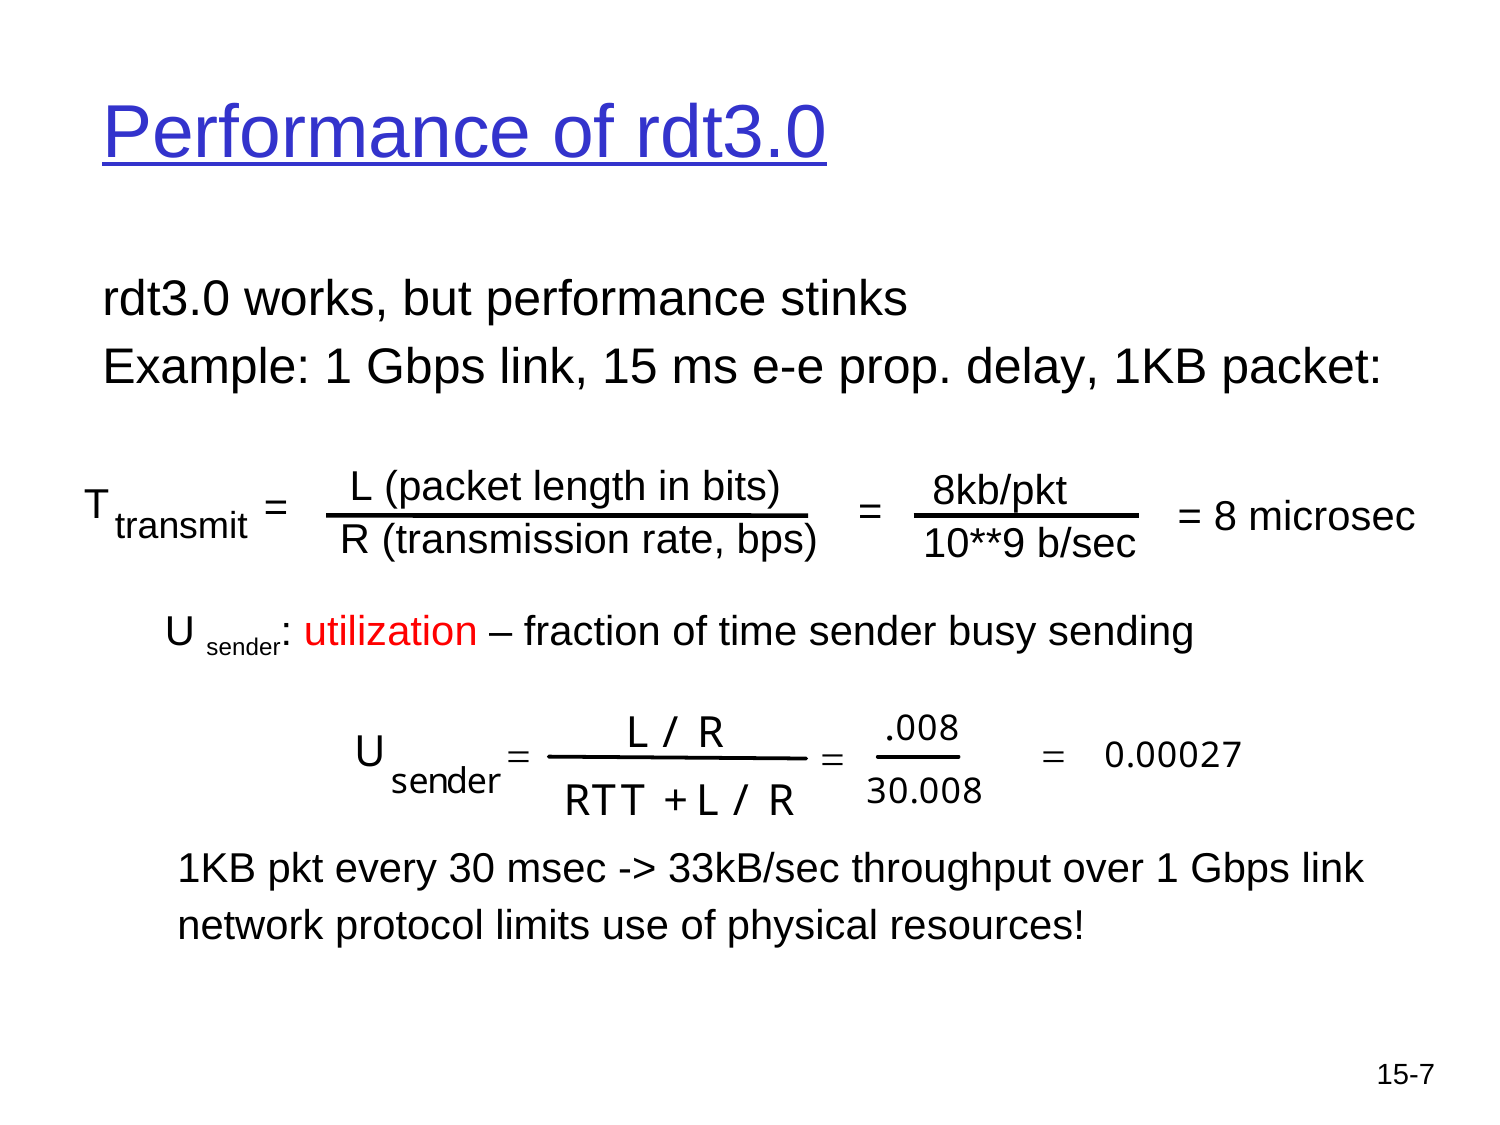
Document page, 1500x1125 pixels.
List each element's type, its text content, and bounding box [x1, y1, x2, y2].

chart [324, 687, 1309, 837]
text_box L (packet length in bits) [334, 455, 797, 508]
title Performance of rdt3.0 [87, 37, 1363, 225]
list rdt3.0 works, but performance stinks Example: 1 Gbps link, 15 ms e-e prop. delay, 1KB packet: [87, 262, 1461, 471]
text_box R (transmission rate, bps) [325, 508, 834, 571]
text_box = 8 microsec [1162, 485, 1431, 548]
text_box T [67, 472, 127, 535]
text_box U sender: utilization – fraction of time sender busy sending [74, 599, 1449, 679]
text_box = [249, 475, 301, 538]
text_box transmit [91, 496, 272, 555]
text_box 8kb/pkt [917, 458, 1083, 512]
text_box = [843, 480, 896, 543]
text_box 8kb/pkt [1017, 484, 1029, 502]
text_box 10**9 b/sec [908, 512, 1152, 574]
text_box 1KB pkt every 30 msec -> 33kB/sec throughput over 1 Gbps link network protocol limits use of physical resources! [87, 837, 1461, 916]
